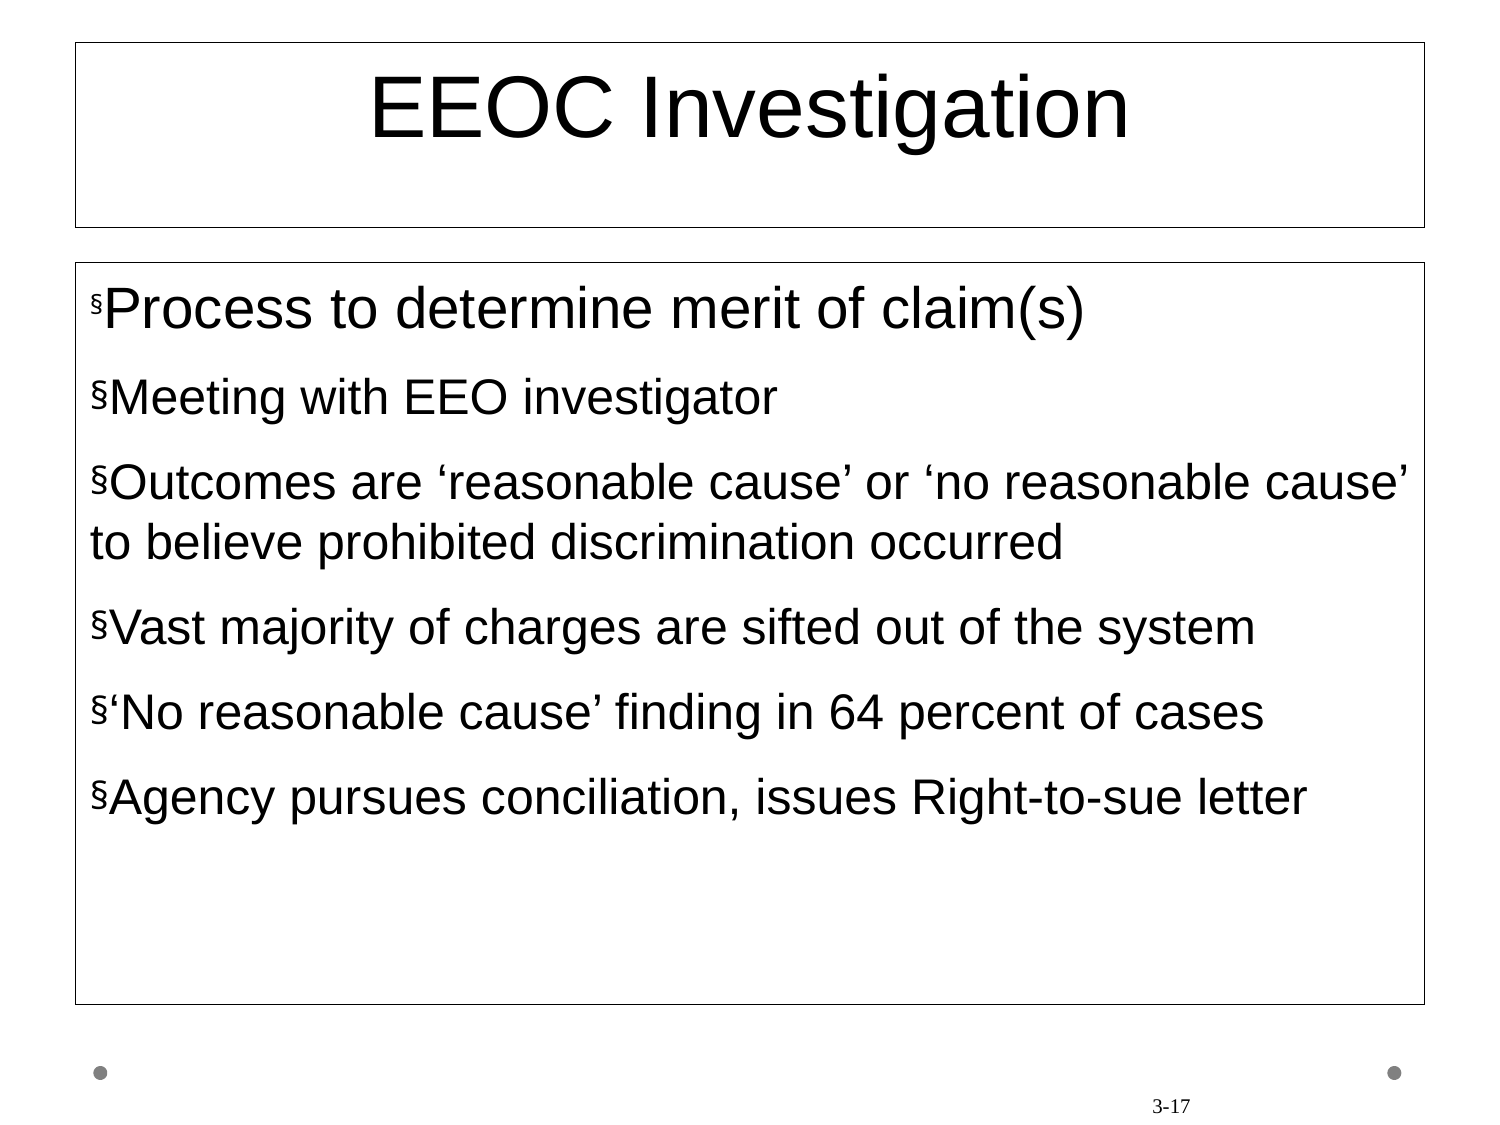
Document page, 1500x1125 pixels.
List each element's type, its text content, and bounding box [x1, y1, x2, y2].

title EEOC Investigation [75, 42, 1425, 228]
list Process to determine merit of claim(s) Meeting with EEO investigator Outcomes are ‘reasonable cause’ or ‘no reasonable cause’ to believe prohibited discrimination occurred Vast majority of charges are sifted out of the system ‘No reasonable cause’ finding in 64 percent of cases Agency pursues conciliation, issues Right-to-sue letter [75, 262, 1425, 1005]
